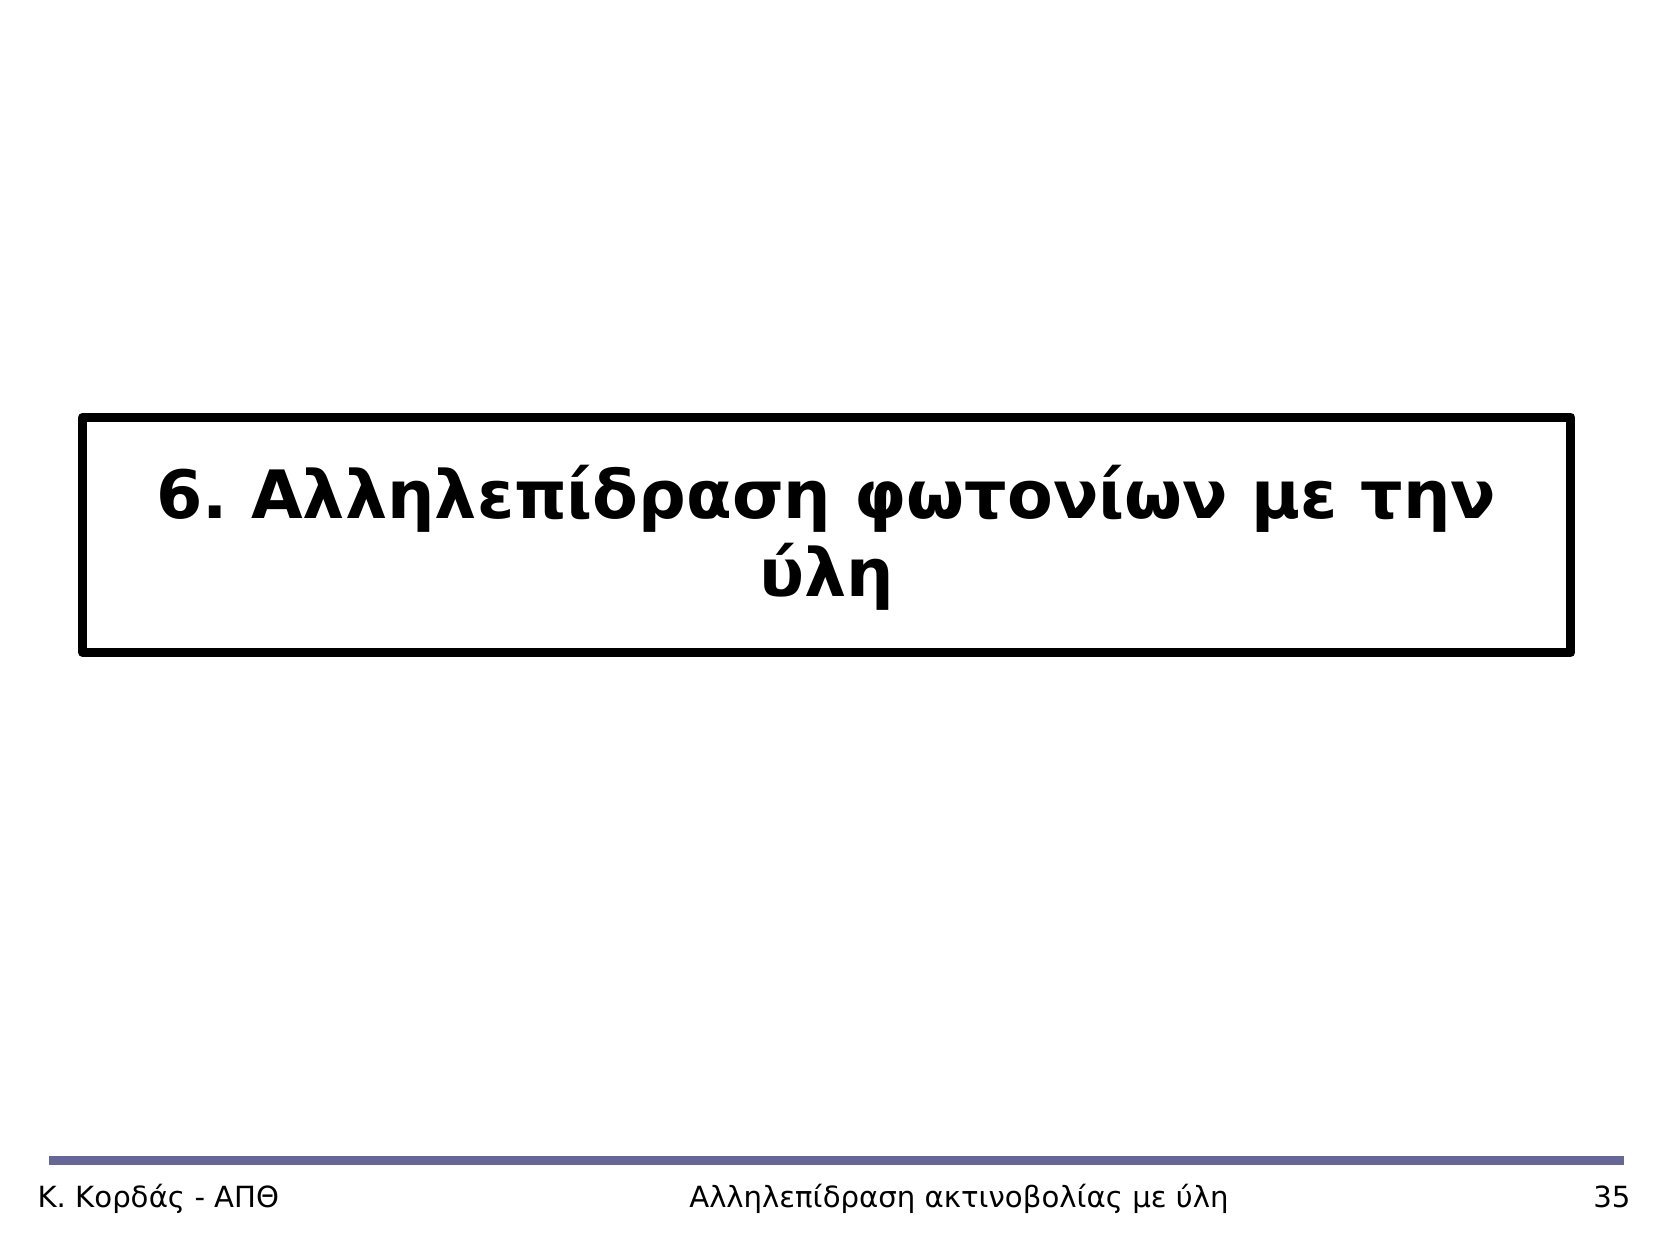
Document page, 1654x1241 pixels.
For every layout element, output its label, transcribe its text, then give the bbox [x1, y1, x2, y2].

subtitle 6. Αλληλεπίδραση φωτονίων με την ύλη [82, 417, 1571, 653]
